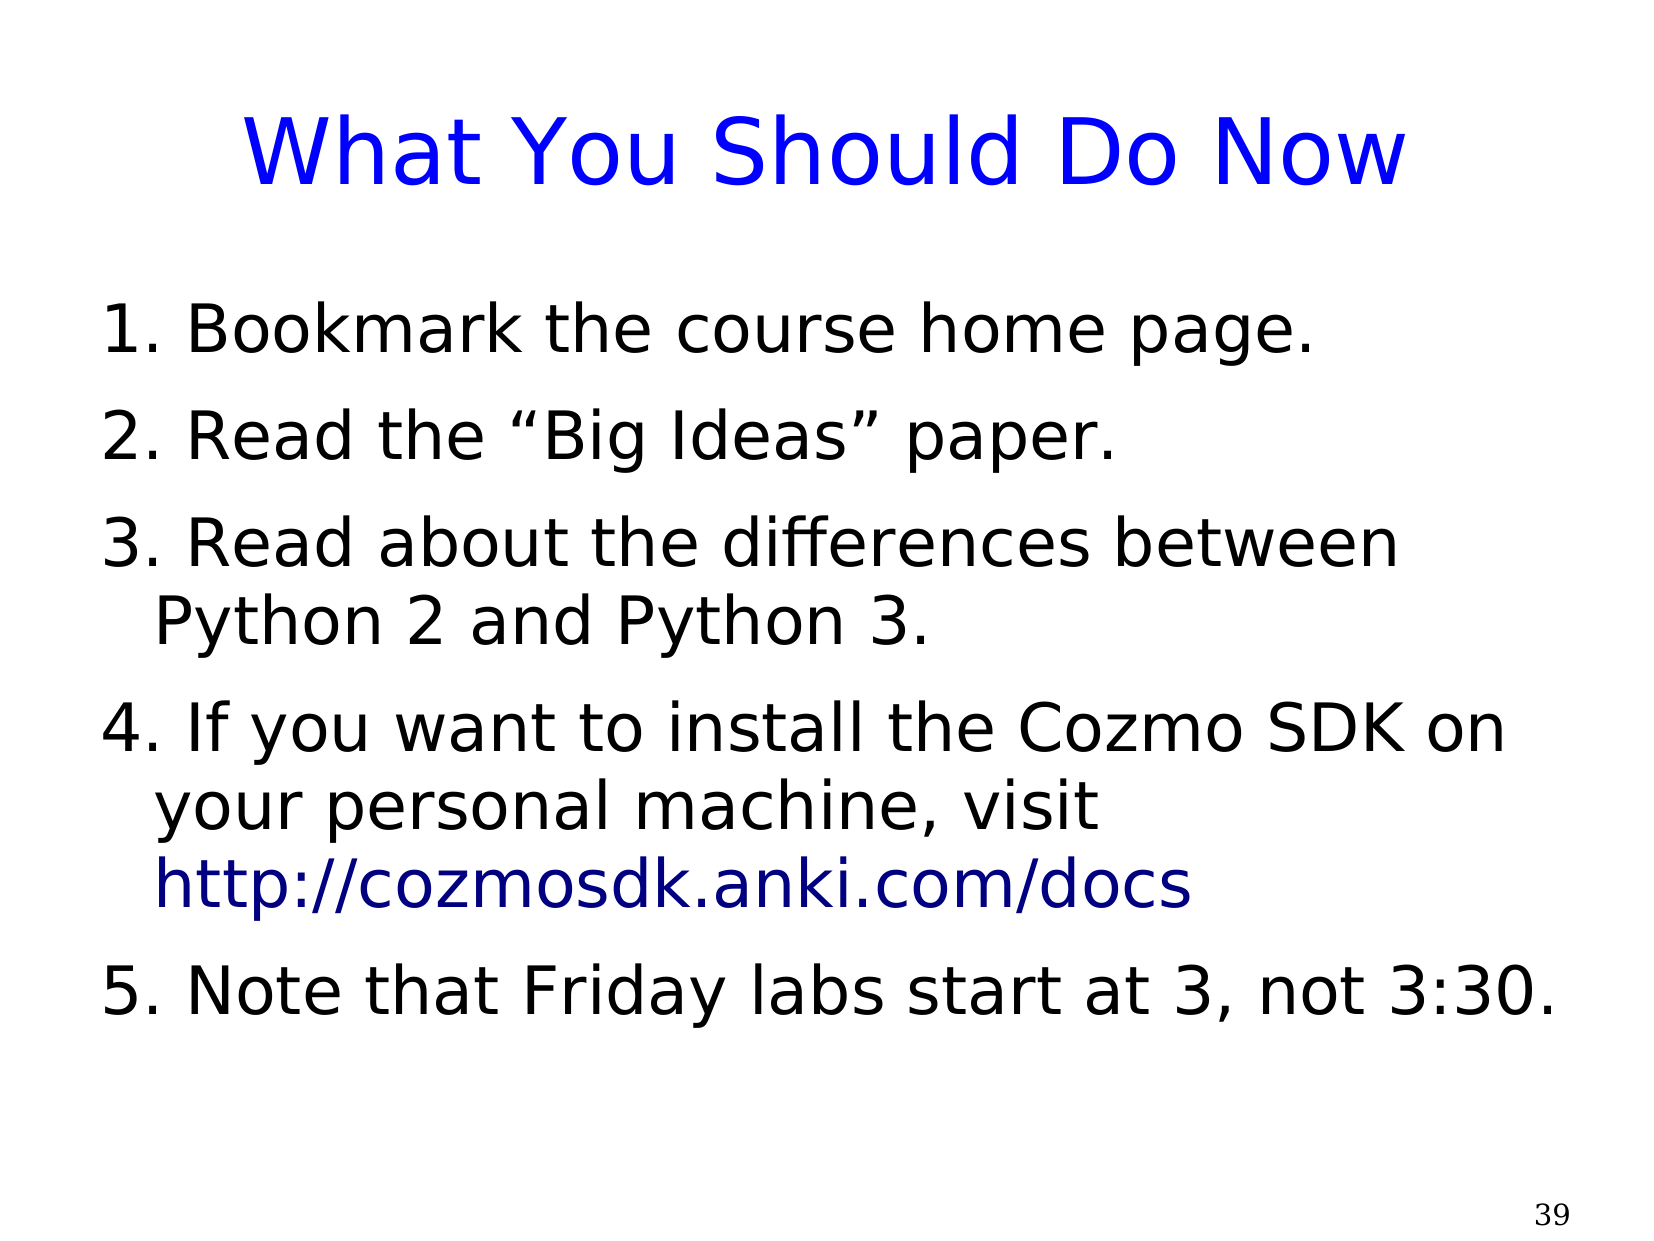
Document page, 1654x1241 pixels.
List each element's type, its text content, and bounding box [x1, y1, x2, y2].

list Bookmark the course home page. Read the “Big Ideas” paper. Read about the differences between Python 2 and Python 3. If you want to install the Cozmo SDK on your personal machine, visit http://cozmosdk.anki.com/docs Note that Friday labs start at 3, not 3:30. [82, 290, 1571, 1109]
title What You Should Do Now [82, 49, 1571, 257]
